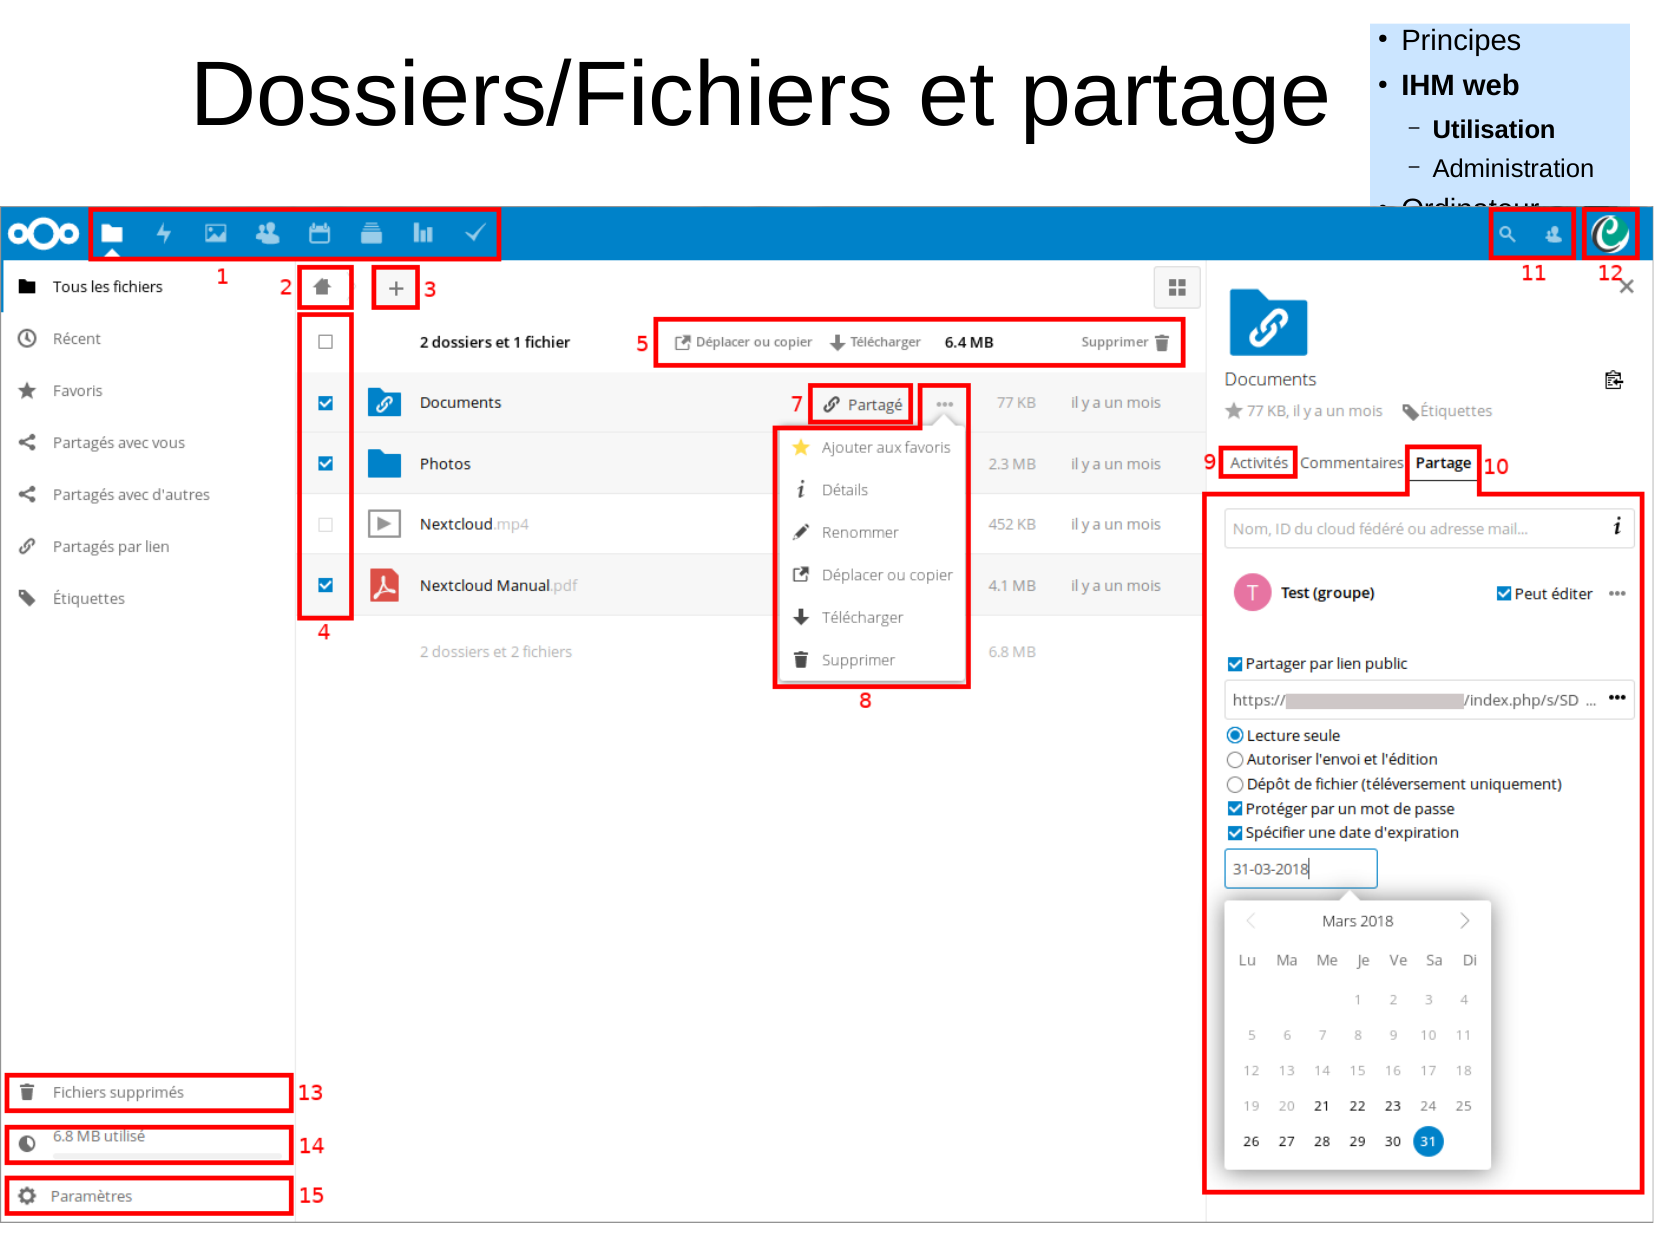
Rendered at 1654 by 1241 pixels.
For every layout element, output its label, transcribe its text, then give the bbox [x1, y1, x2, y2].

title Dossiers/Fichiers et partage [17, 0, 1506, 198]
picture [0, 206, 1654, 1223]
list Principes IHM web Utilisation Administration Ordinateur Fichiers Agendas et carnets d’adresses Mobile [1370, 23, 1630, 206]
